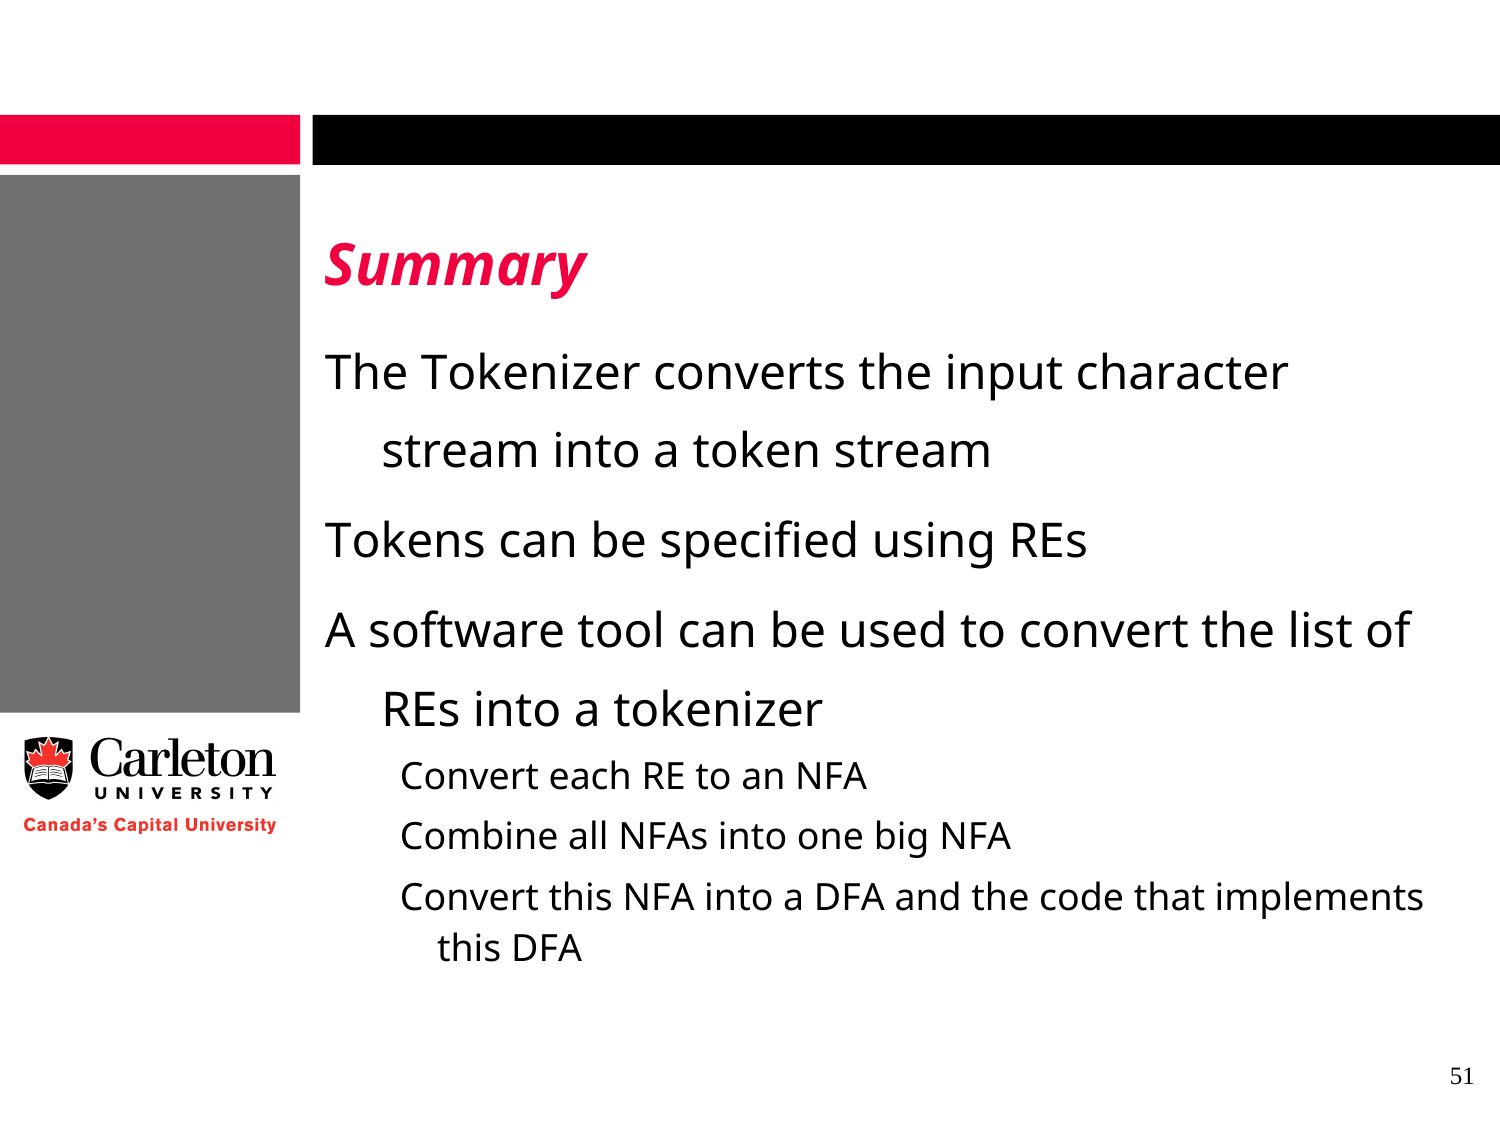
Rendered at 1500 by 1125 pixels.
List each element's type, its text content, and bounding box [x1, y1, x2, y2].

list The Tokenizer converts the input character stream into a token stream Tokens can be specified using REs A software tool can be used to convert the list of REs into a tokenizer Convert each RE to an NFA Combine all NFAs into one big NFA Convert this NFA into a DFA and the code that implements this DFA [324, 324, 1450, 1036]
title Summary [324, 194, 1450, 324]
picture [24, 737, 276, 834]
